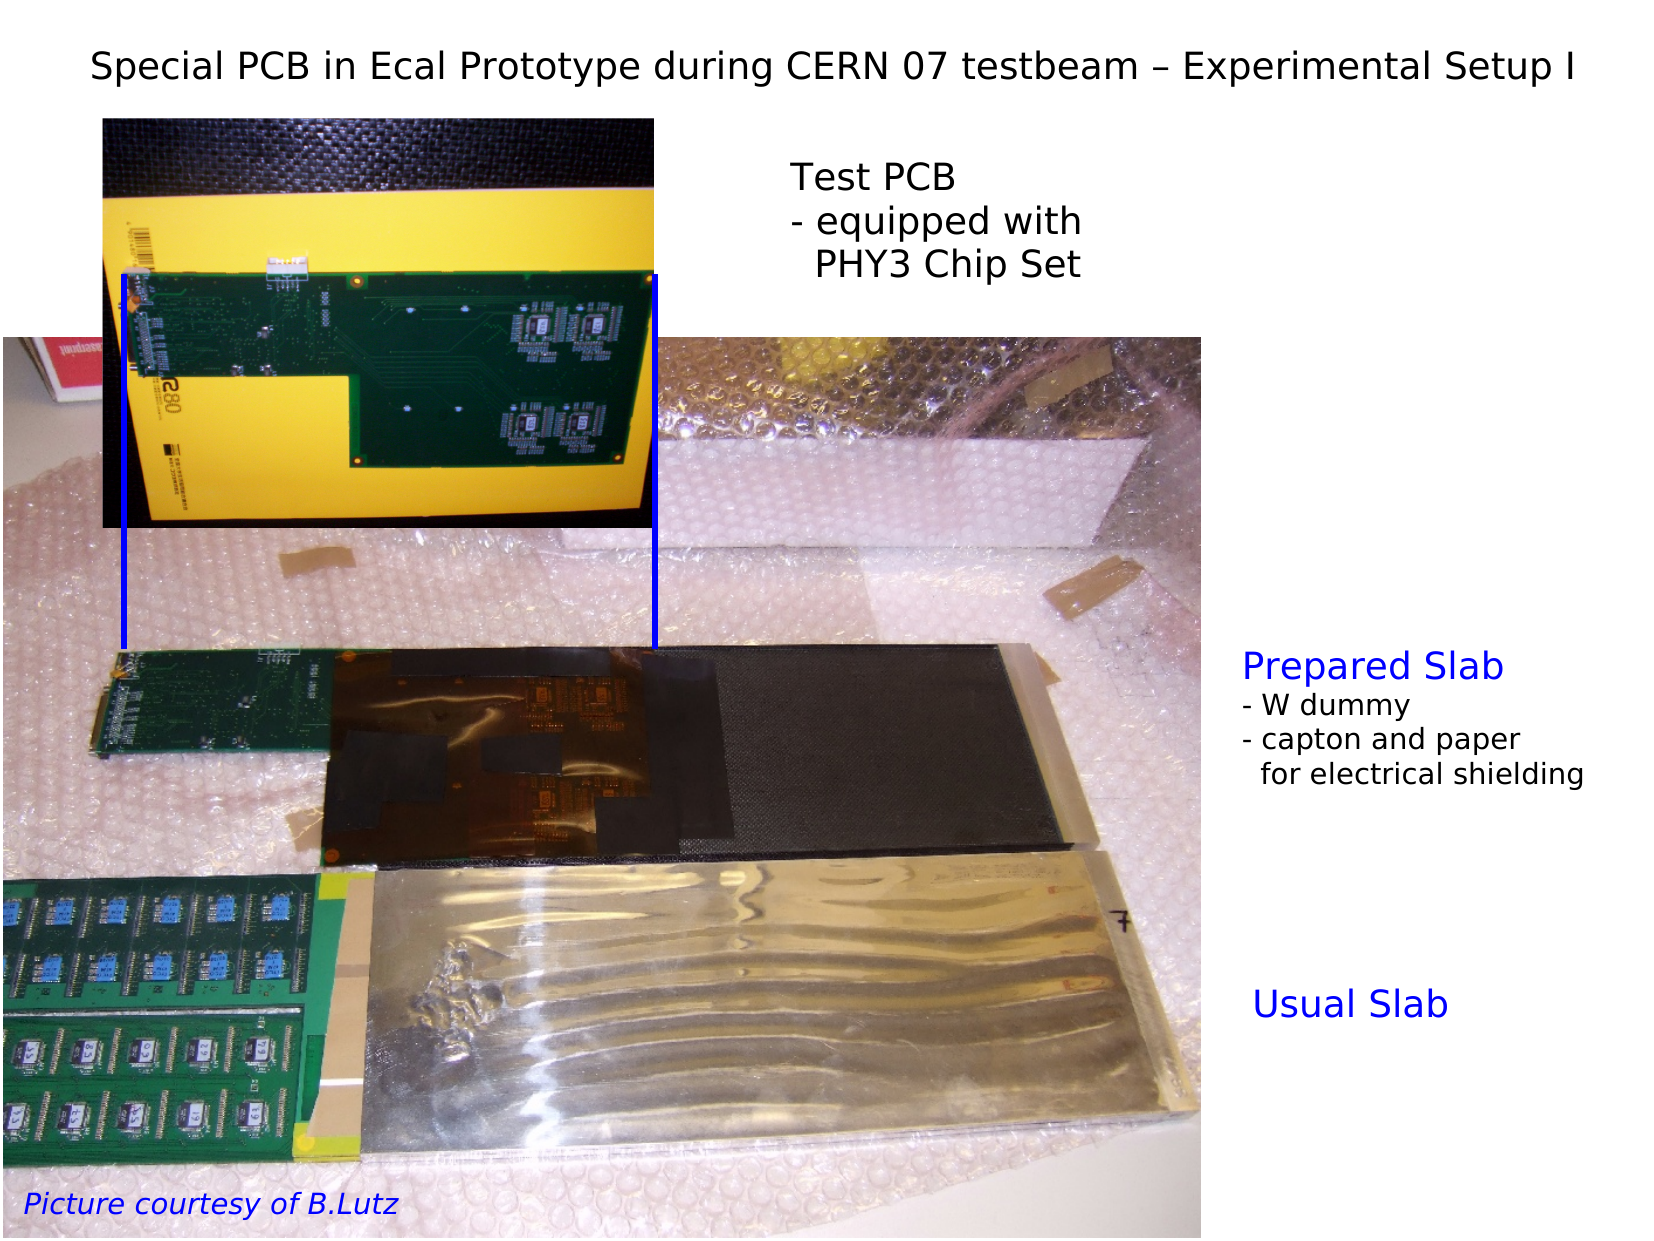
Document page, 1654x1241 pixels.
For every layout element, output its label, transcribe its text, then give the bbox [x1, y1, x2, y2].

picture [3, 118, 1201, 1238]
text_box Usual Slab [1237, 975, 1461, 1034]
text_box Picture courtesy of B.Lutz [8, 1179, 413, 1229]
text_box Special PCB in Ecal Prototype during CERN 07 testbeam – Experimental Setup I [75, 37, 1560, 96]
text_box Test PCB - equipped with PHY3 Chip Set [775, 148, 1092, 295]
text_box Prepared Slab - W dummy - capton and paper for electrical shielding [1227, 637, 1600, 799]
